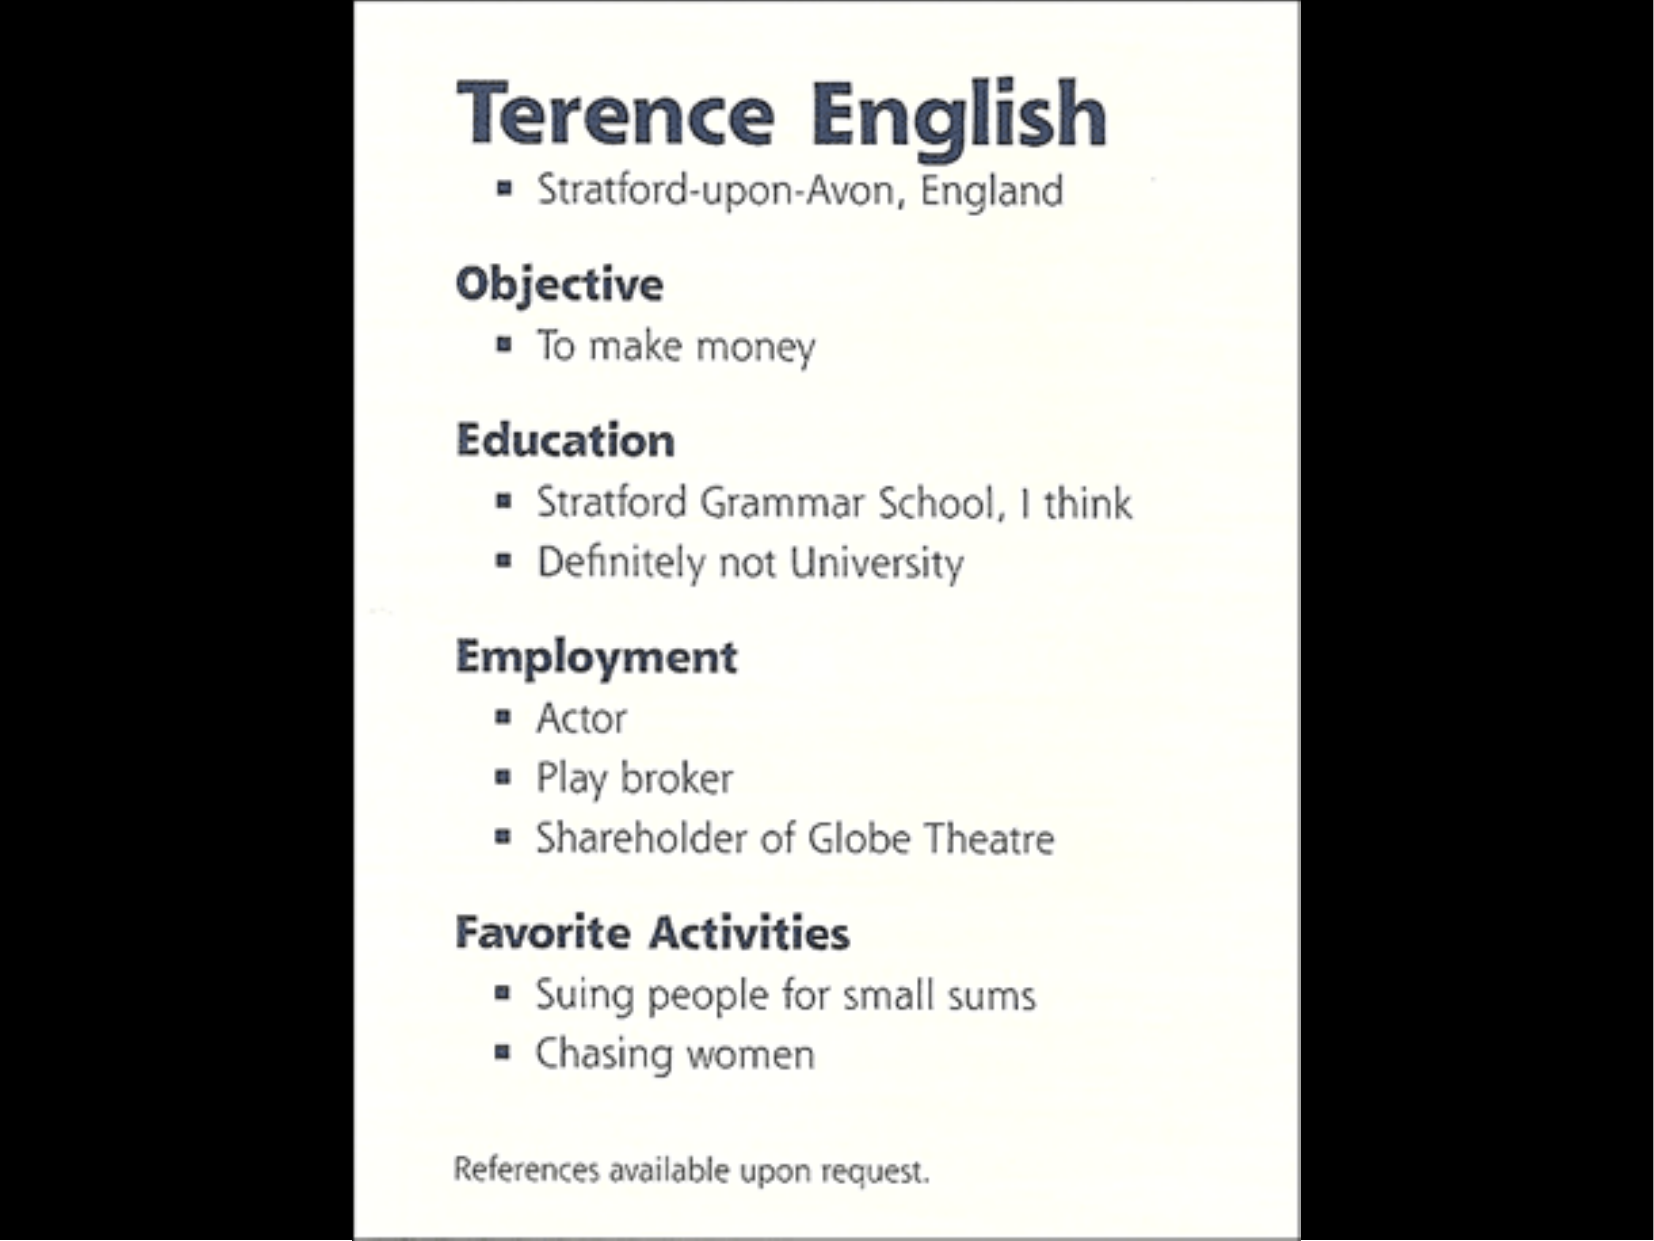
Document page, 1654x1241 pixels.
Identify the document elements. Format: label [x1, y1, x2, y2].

picture [352, 0, 1301, 1241]
